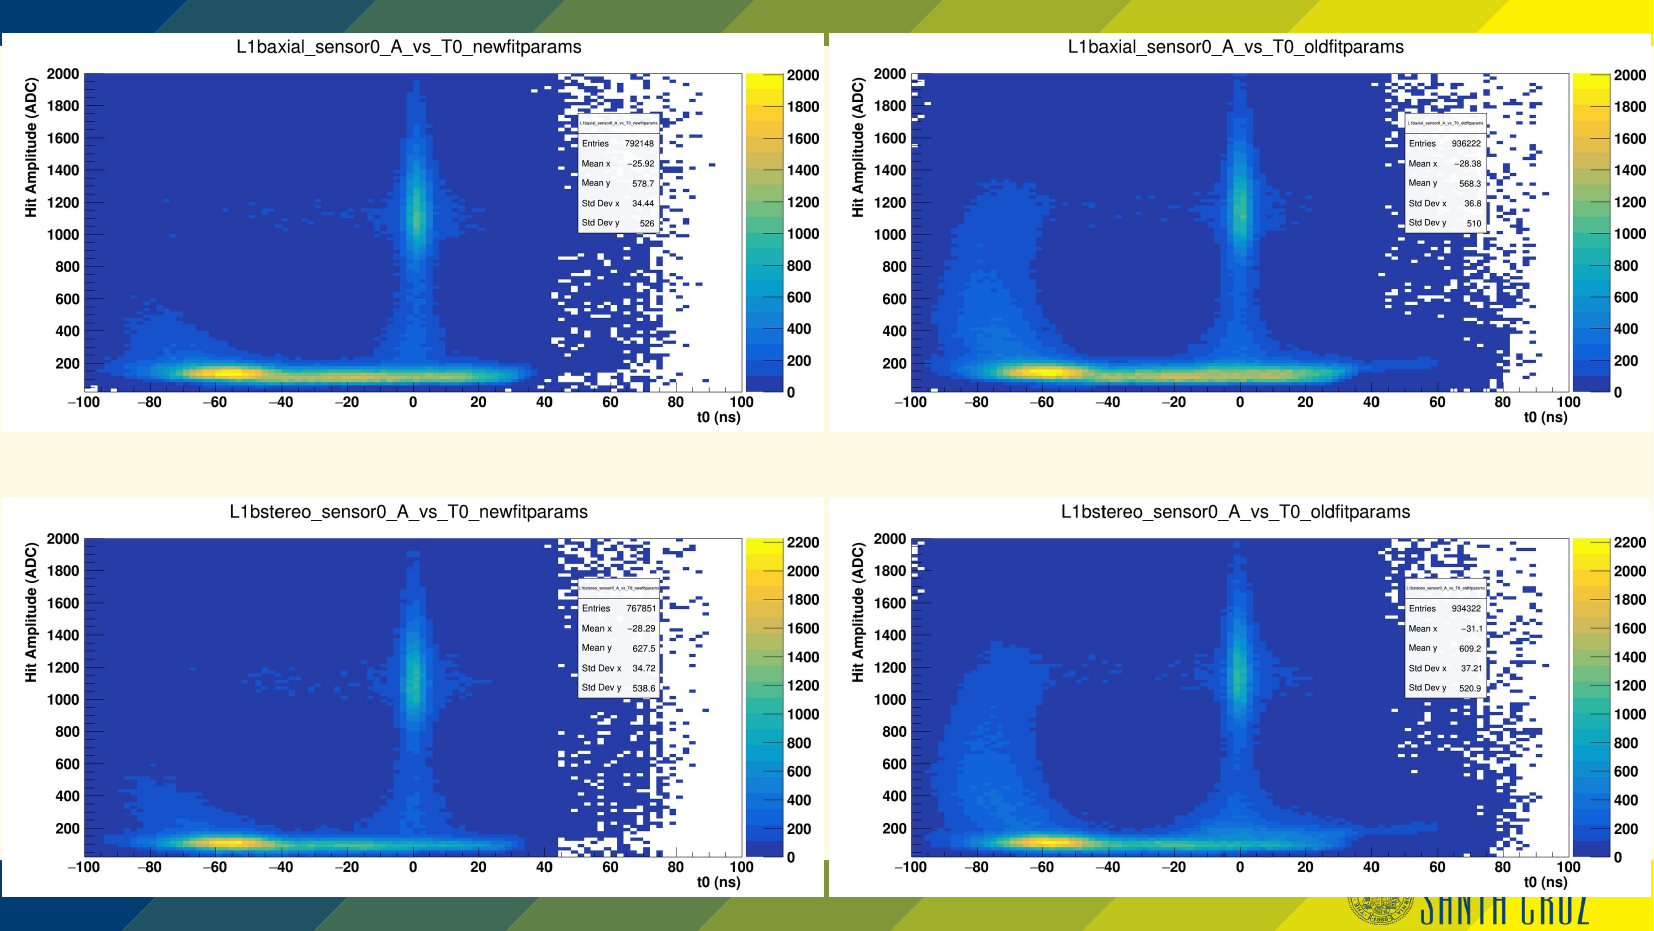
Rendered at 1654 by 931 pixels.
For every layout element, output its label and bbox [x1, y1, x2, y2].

picture [829, 498, 1651, 925]
picture [2, 33, 824, 432]
picture [2, 498, 824, 897]
picture [829, 33, 1651, 432]
